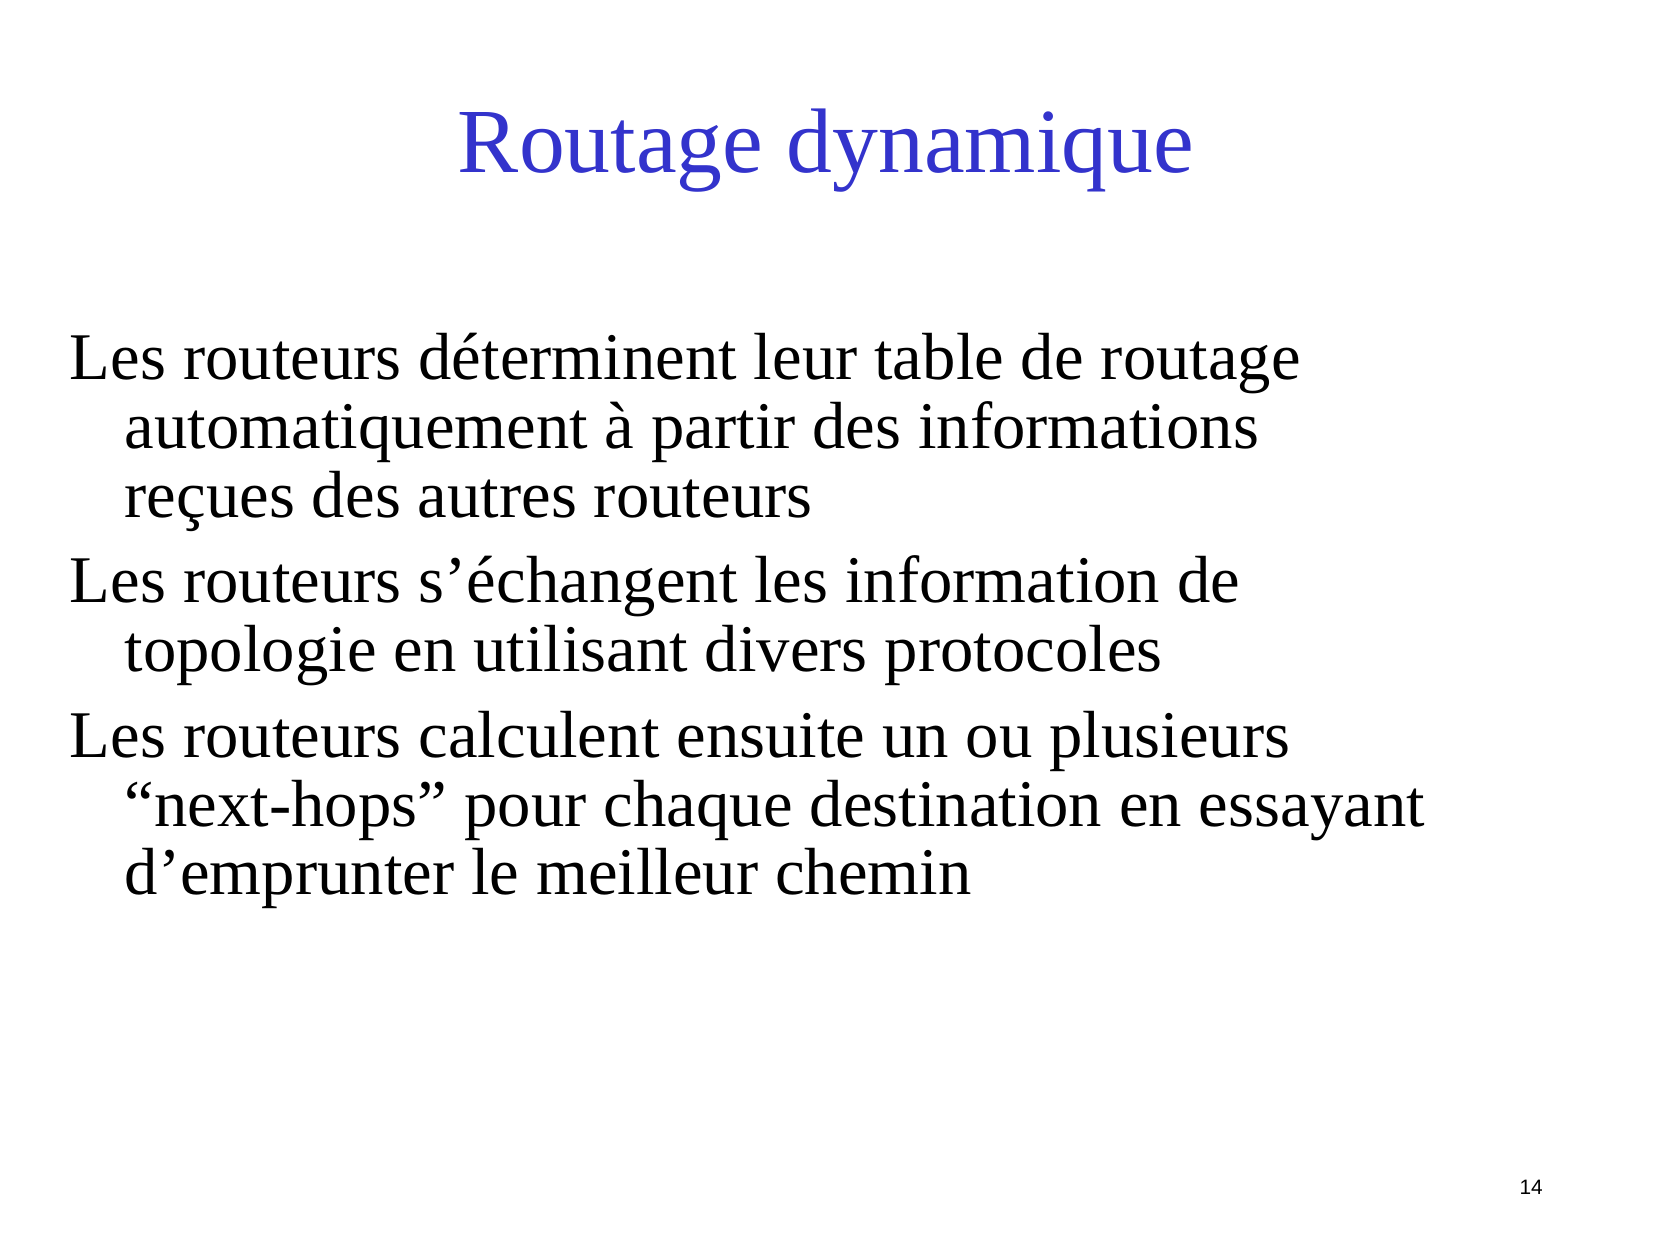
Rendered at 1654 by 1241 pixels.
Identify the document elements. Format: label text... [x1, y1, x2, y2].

title Routage dynamique [123, 41, 1530, 248]
list Les routeurs déterminent leur table de routage automatiquement à partir des informations reçues des autres routeurs Les routeurs s’échangent les information de topologie en utilisant divers protocoles Les routeurs calculent ensuite un ou plusieurs “next-hops” pour chaque destination en essayant d’emprunter le meilleur chemin [55, 316, 1461, 1165]
